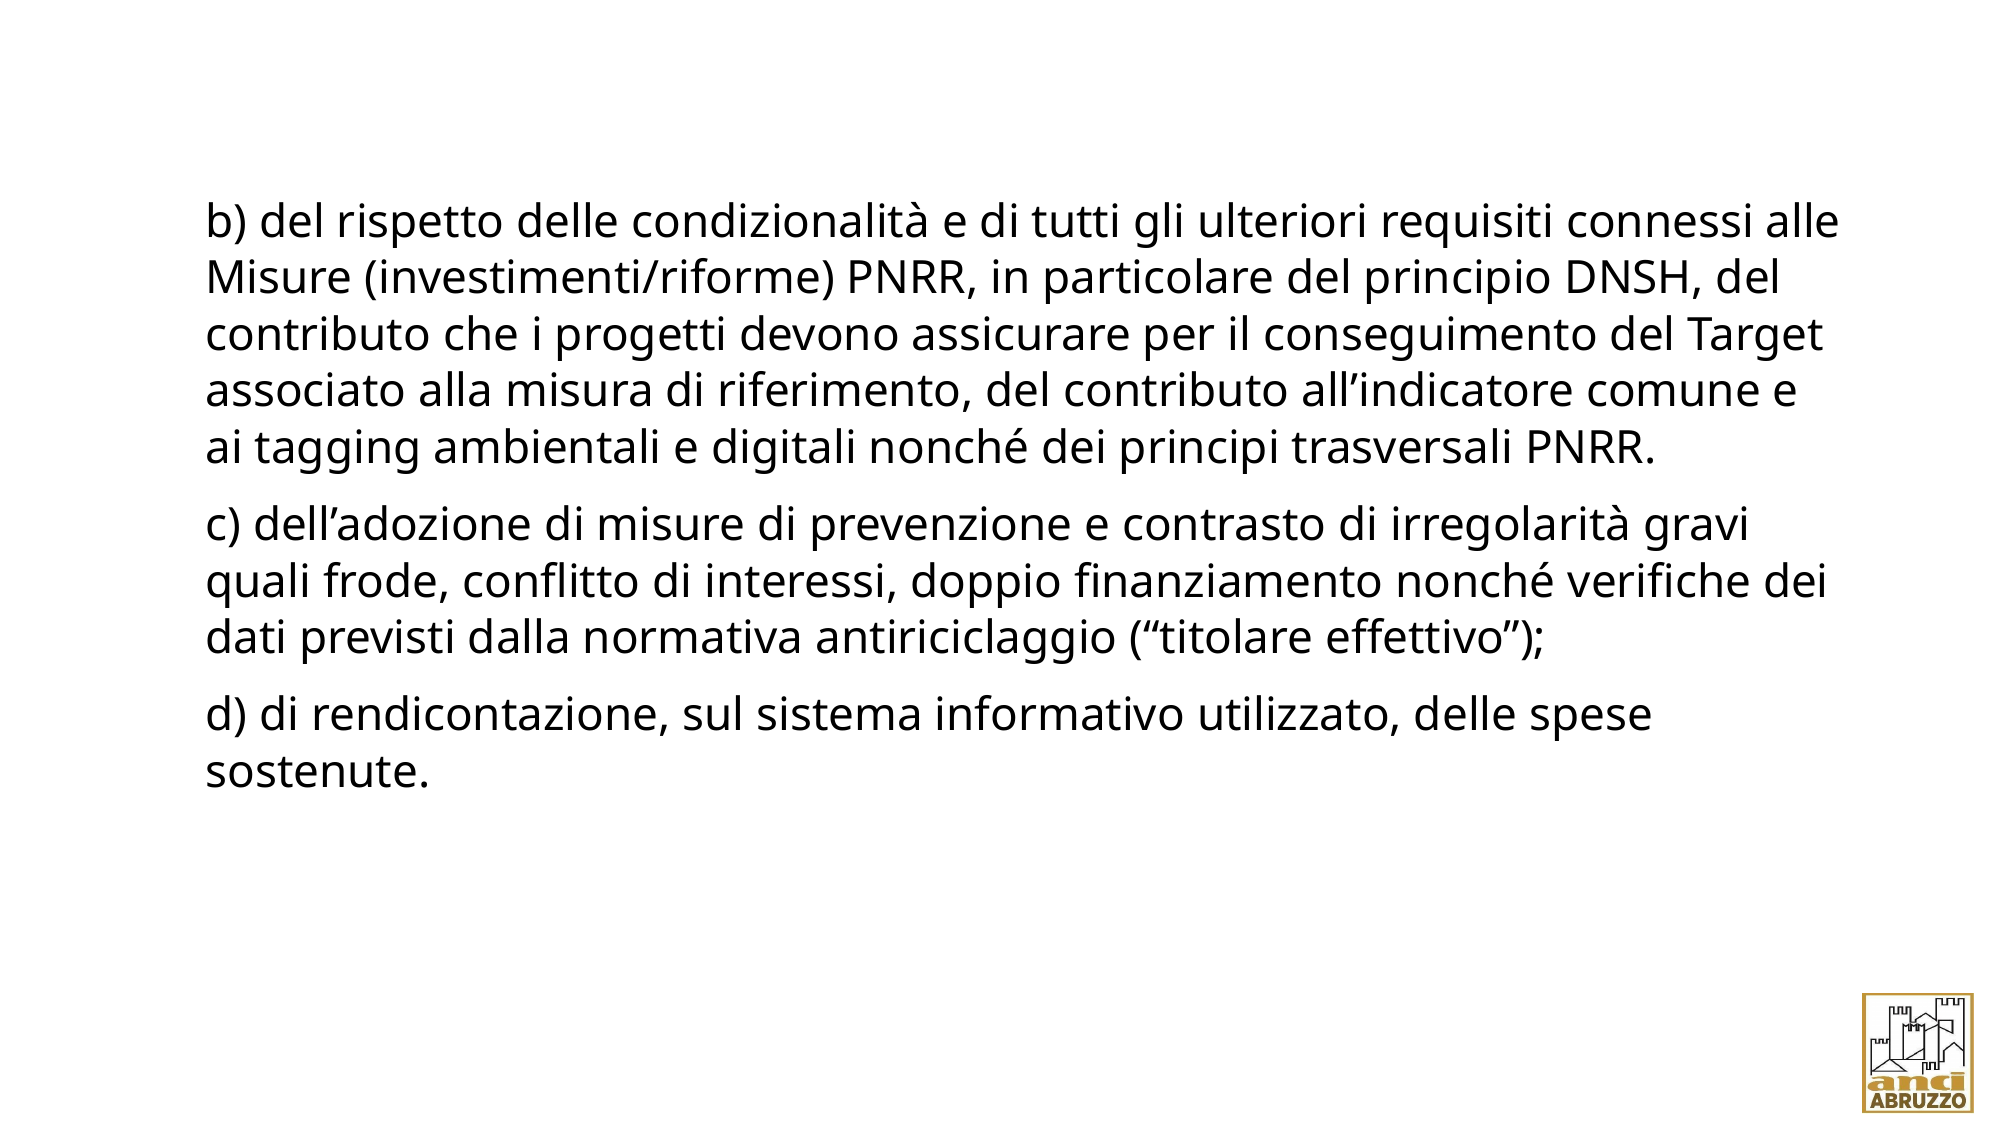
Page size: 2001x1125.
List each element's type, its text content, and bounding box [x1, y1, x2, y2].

list b) del rispetto delle condizionalità e di tutti gli ulteriori requisiti connessi alle Misure (investimenti/riforme) PNRR, in particolare del principio DNSH, del contributo che i progetti devono assicurare per il conseguimento del Target associato alla misura di riferimento, del contributo all’indicatore comune e ai tagging ambientali e digitali nonché dei principi trasversali PNRR. c) dell’adozione di misure di prevenzione e contrasto di irregolarità gravi quali frode, conflitto di interessi, doppio finanziamento nonché verifiche dei dati previsti dalla normativa antiriciclaggio (“titolare effettivo”); d) di rendicontazione, sul sistema informativo utilizzato, delle spese sostenute. [190, 182, 1863, 827]
